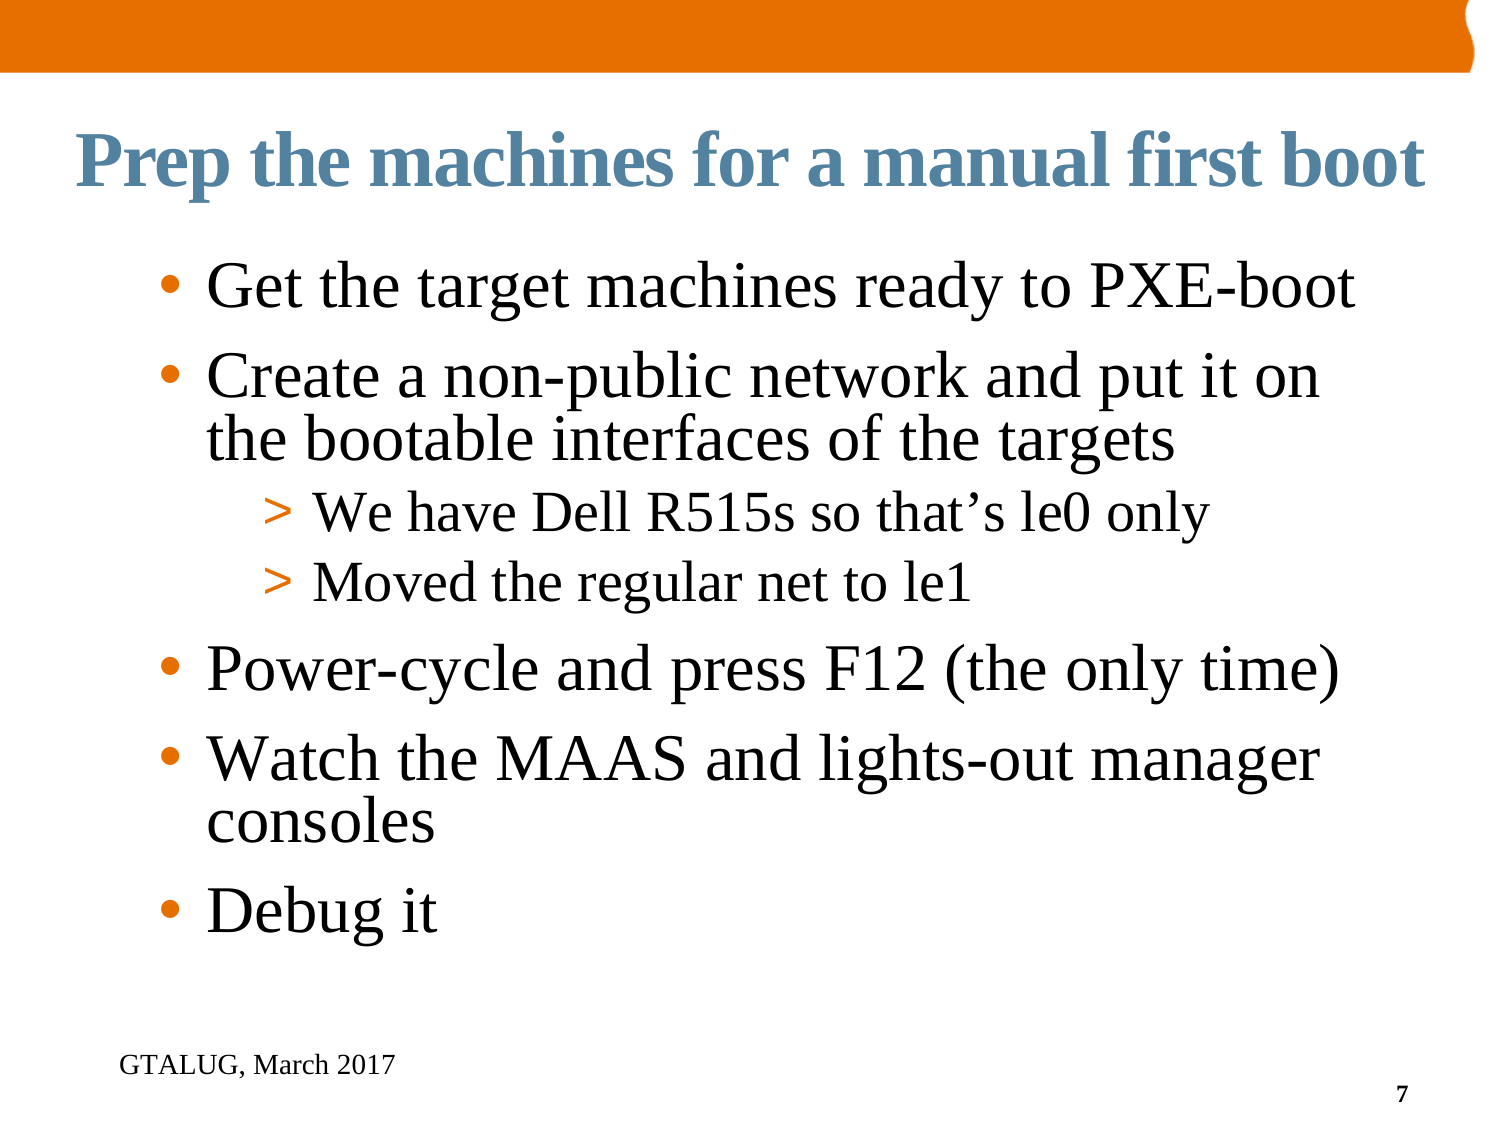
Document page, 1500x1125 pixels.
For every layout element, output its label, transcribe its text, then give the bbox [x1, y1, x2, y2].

title Prep the machines for a manual first boot [75, 122, 1438, 228]
picture [0, 0, 1500, 75]
list Get the target machines ready to PXE-boot Create a non-public network and put it on the bootable interfaces of the targets We have Dell R515s so that’s le0 only Moved the regular net to le1 Power-cycle and press F12 (the only time) Watch the MAAS and lights-out manager consoles Debug it [64, 257, 1402, 1017]
